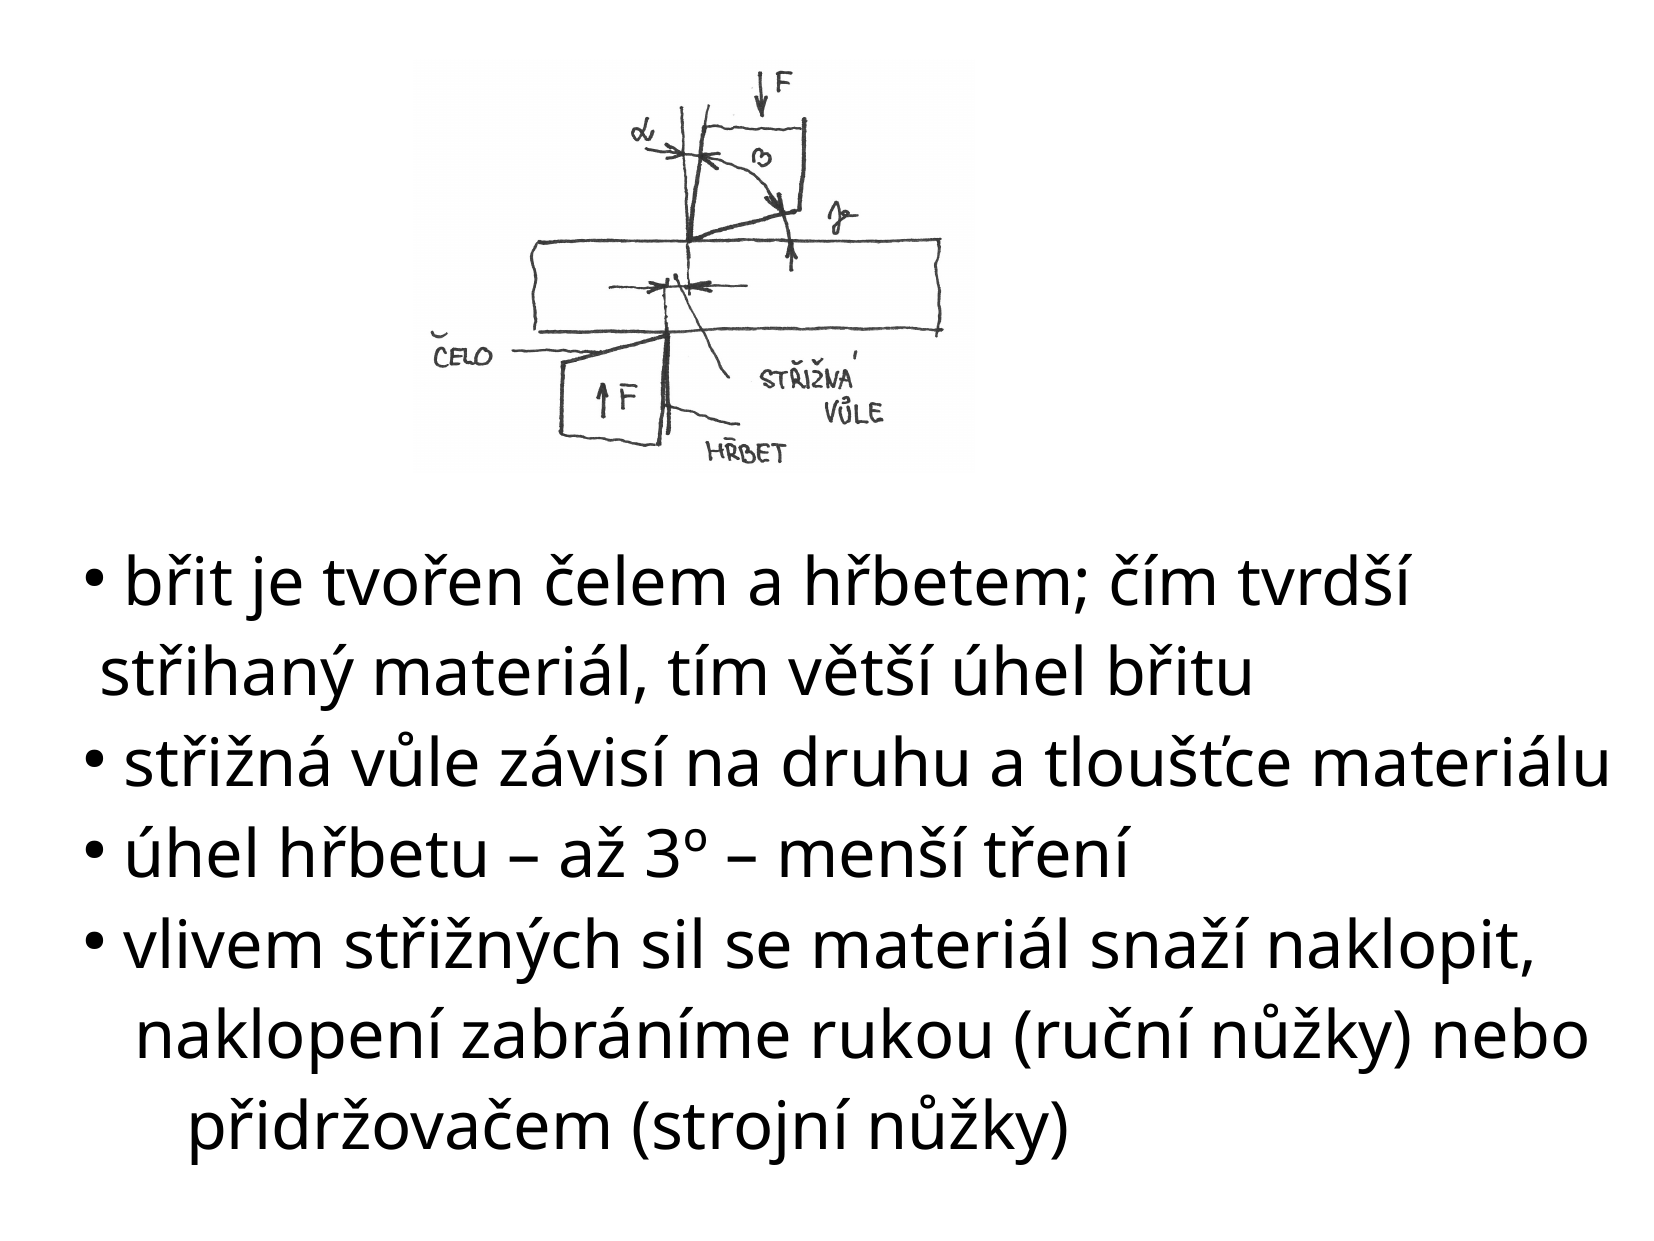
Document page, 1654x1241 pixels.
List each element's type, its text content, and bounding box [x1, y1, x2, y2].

picture [413, 59, 975, 473]
subtitle břit je tvořen čelem a hřbetem; čím tvrdší střihaný materiál, tím větší úhel břitu střižná vůle závisí na druhu a tloušťce materiálu úhel hřbetu – až 3º – menší tření vlivem střižných sil se materiál snaží naklopit, naklopení zabráníme rukou (ruční nůžky) nebo přidržovačem (strojní nůžky) [82, 81, 1625, 1168]
